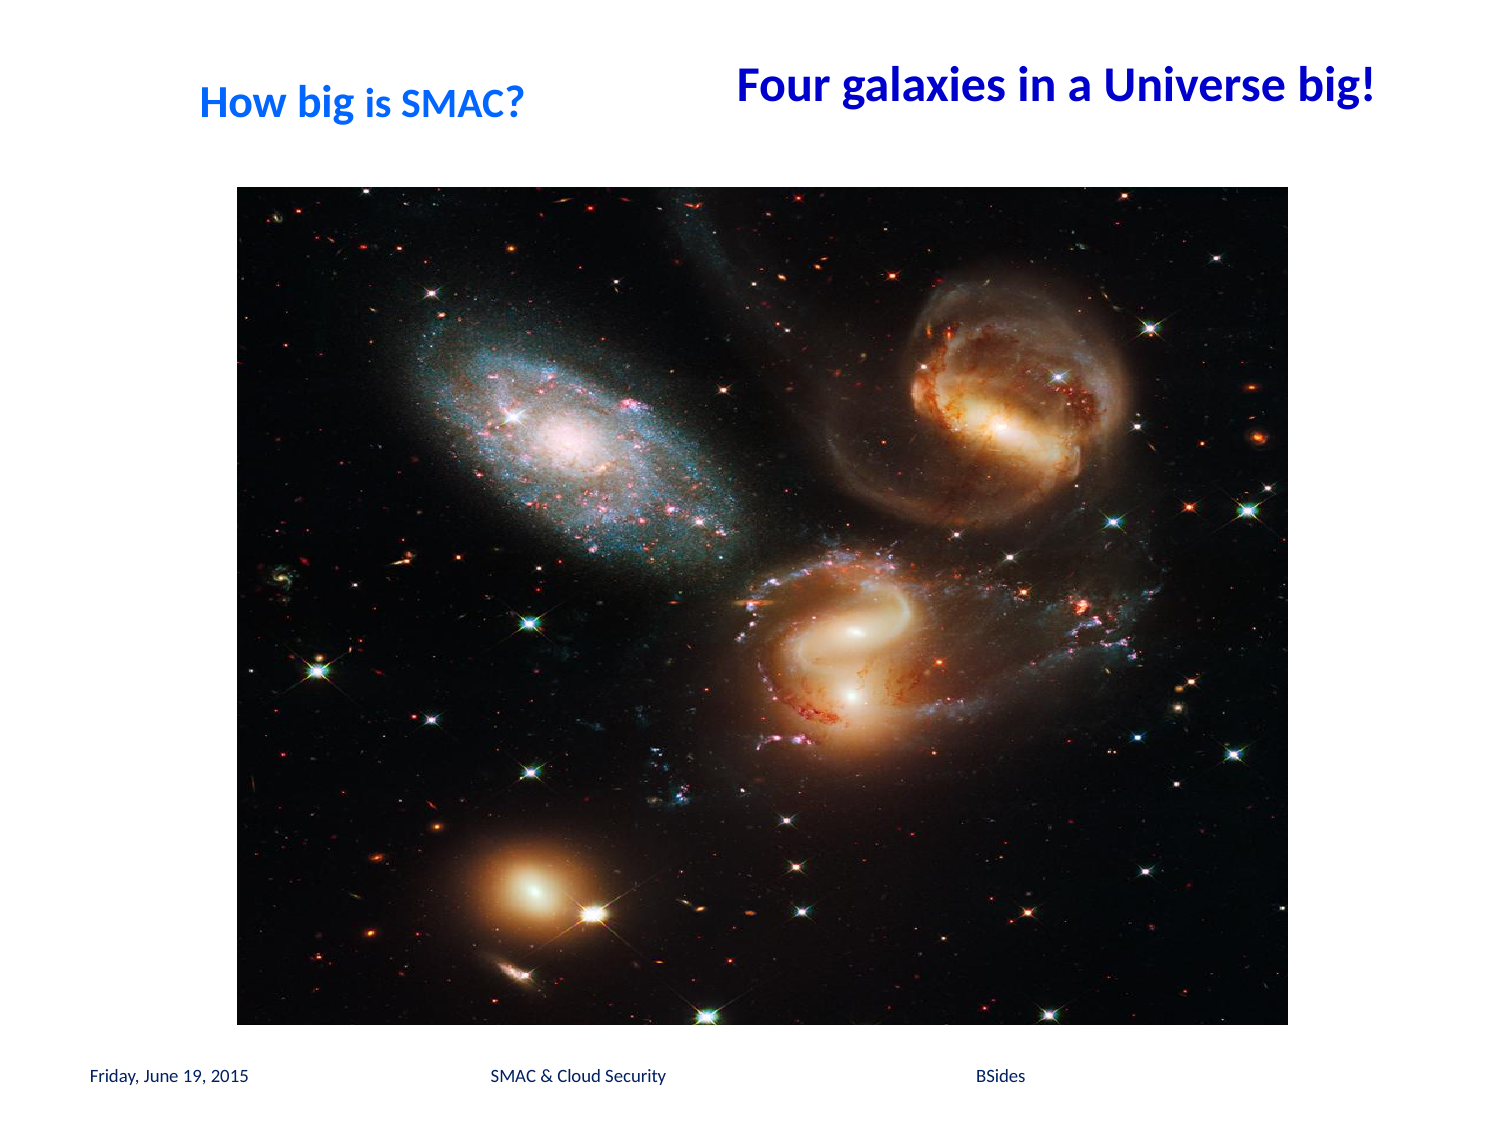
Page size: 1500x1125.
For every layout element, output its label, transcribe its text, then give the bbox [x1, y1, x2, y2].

text_box Four galaxies in a Universe big! [718, 44, 1395, 120]
picture [237, 187, 1288, 1025]
text_box How big is SMAC? [128, 51, 610, 138]
text_box Friday, June 19, 2015 SMAC & Cloud Security BSides [74, 1042, 1395, 1103]
